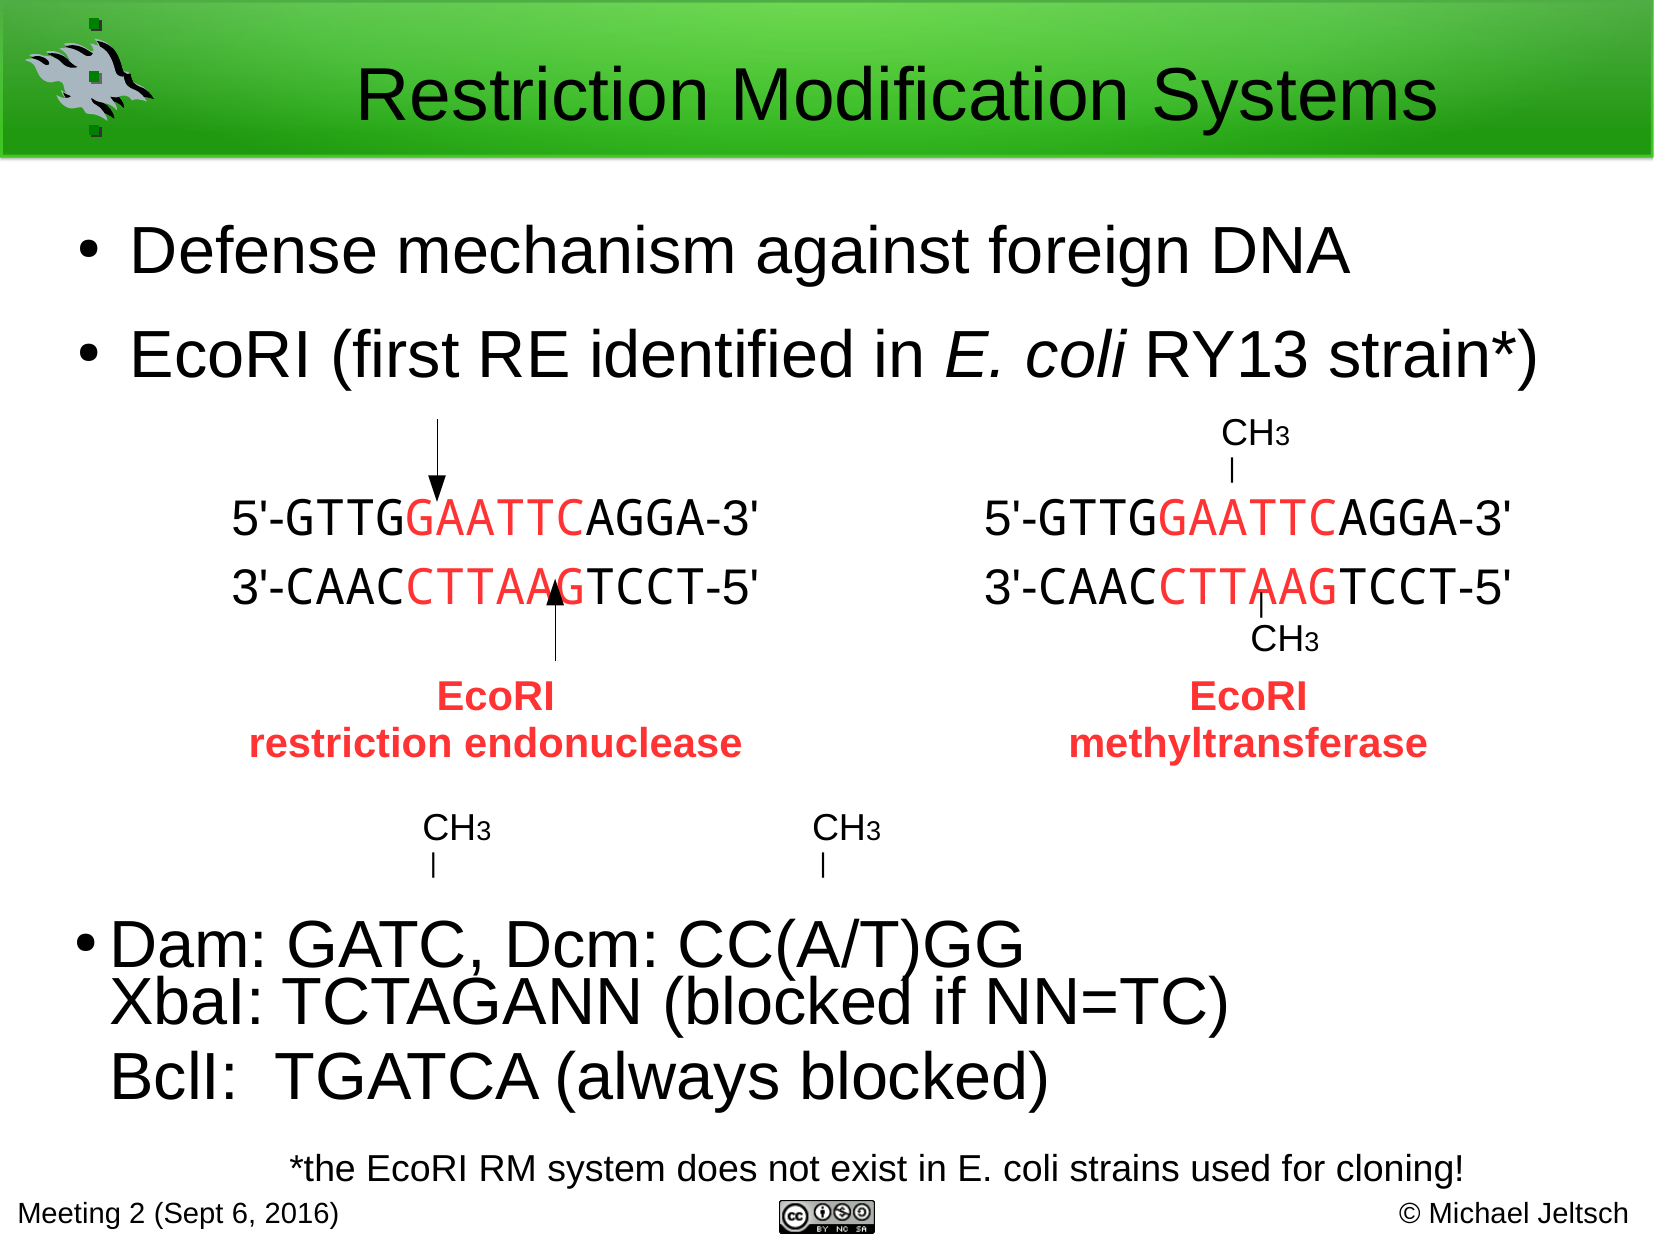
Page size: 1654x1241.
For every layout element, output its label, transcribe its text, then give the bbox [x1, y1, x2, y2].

text_box 5'-GTTGGAATTCAGGA-3' 3'-CAACCTTAAGTCCT-5' [216, 474, 775, 603]
title Restriction Modification Systems [200, 23, 1595, 166]
text_box EcoRI methyltransferase [1053, 665, 1444, 780]
text_box [112, 1048, 498, 1084]
text_box | CH3 [1235, 580, 1335, 698]
text_box *the EcoRI RM system does not exist in E. coli strains used for cloning! [274, 1140, 1481, 1197]
text_box XbaI: TCTAGANN (blocked if NN=TC) BclI: TGATCA (always blocked) [59, 956, 1249, 1122]
picture [779, 1200, 875, 1234]
list Defense mechanism against foreign DNA EcoRI (first RE identified in E. coli RY13 strain*) [59, 212, 1548, 438]
text_box EcoRI restriction endonuclease [233, 665, 758, 780]
text_box CH3 | [407, 798, 507, 886]
text_box Dam: GATC, Dcm: CC(A/T)GG [59, 862, 1043, 952]
text_box 5'-GTTGGAATTCAGGA-3' 3'-CAACCTTAAGTCCT-5' [969, 474, 1527, 610]
text_box CH3 | [1206, 403, 1305, 491]
text_box CH3 | [797, 798, 896, 886]
